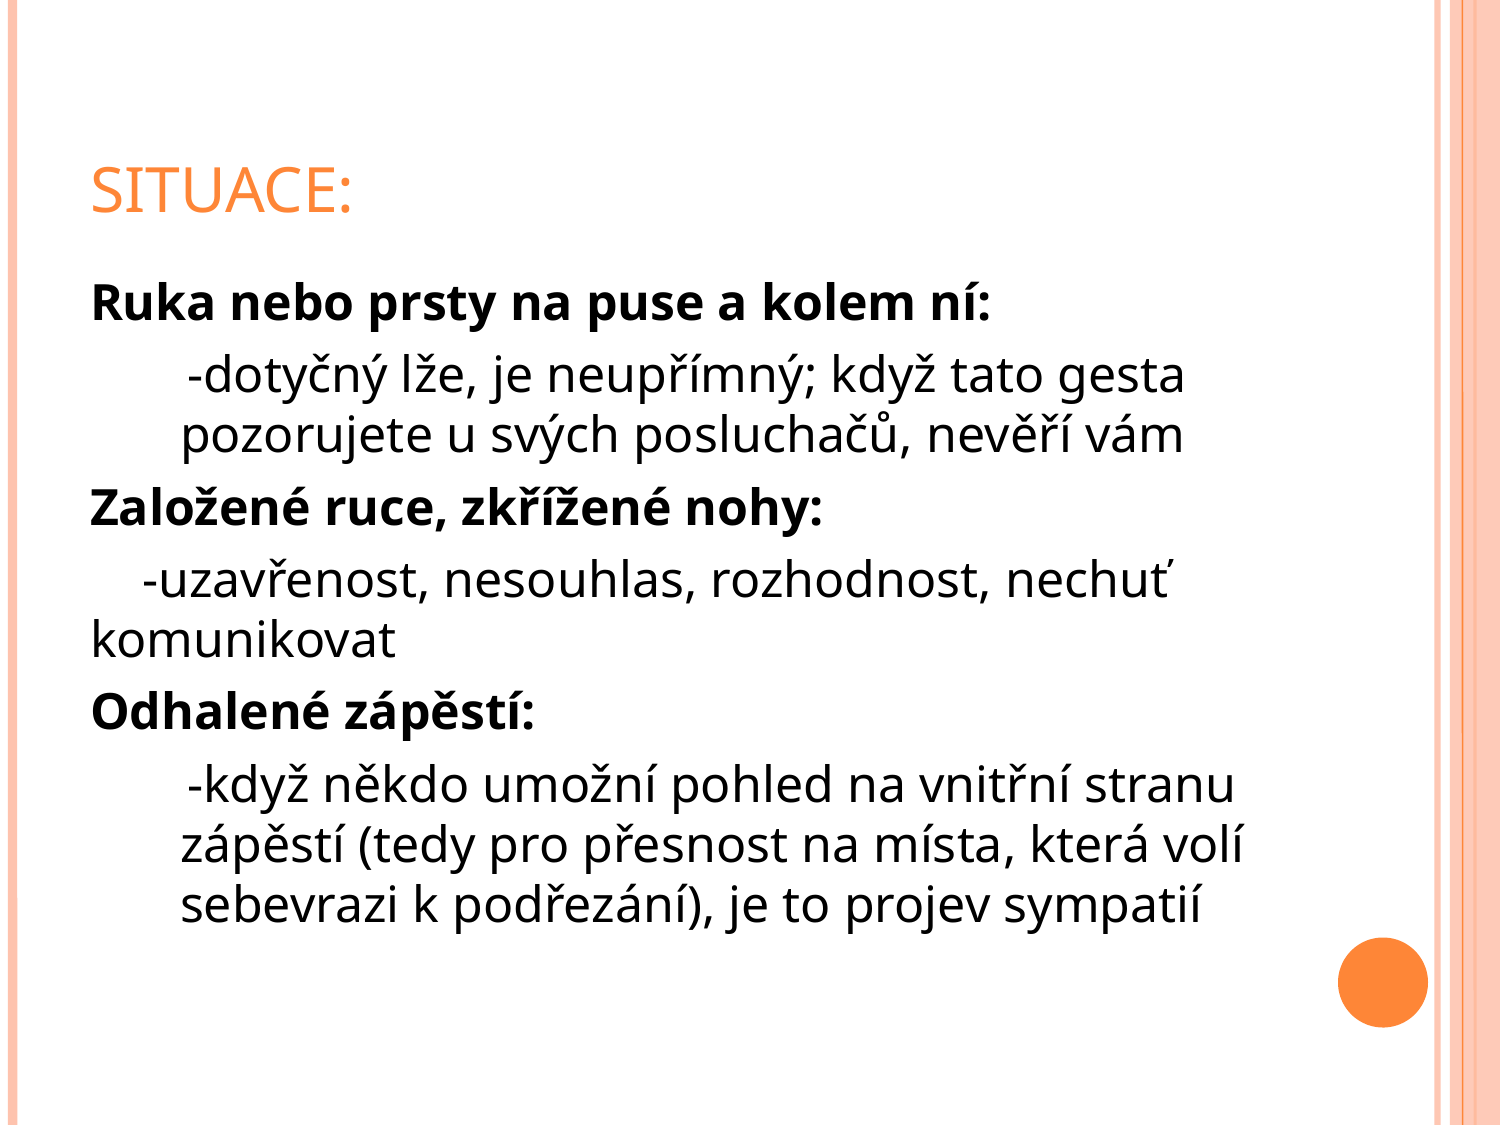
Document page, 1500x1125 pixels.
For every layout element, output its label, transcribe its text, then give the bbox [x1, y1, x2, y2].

title Situace: [75, 45, 1300, 233]
list Ruka nebo prsty na puse a kolem ní: -dotyčný lže, je neupřímný; když tato gesta pozorujete u svých posluchačů, nevěří vám Založené ruce, zkřížené nohy: -uzavřenost, nesouhlas, rozhodnost, nechuť komunikovat Odhalené zápěstí: -když někdo umožní pohled na vnitřní stranu zápěstí (tedy pro přesnost na místa, která volí sebevrazi k podřezání), je to projev sympatií [75, 262, 1300, 1062]
